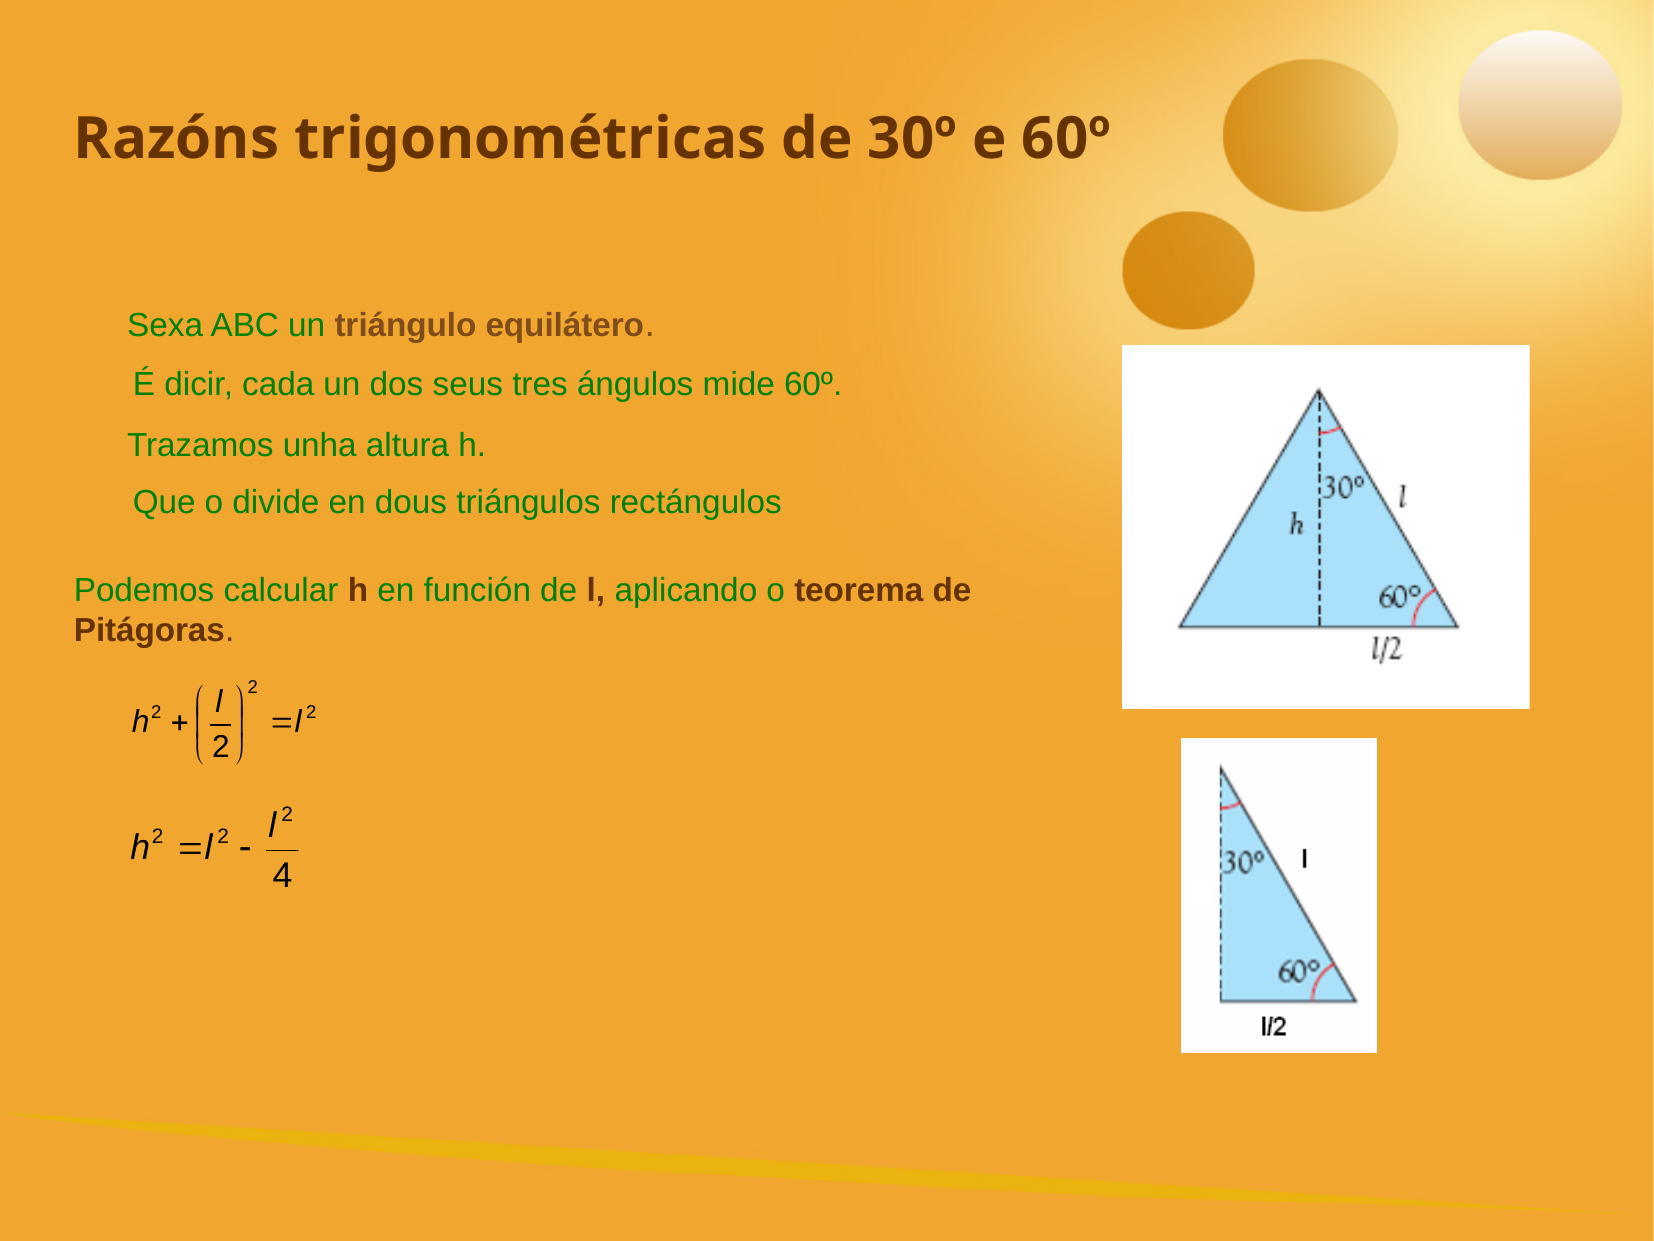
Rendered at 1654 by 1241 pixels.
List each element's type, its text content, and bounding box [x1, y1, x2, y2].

text_box Sexa ABC un triángulo equilátero. [112, 290, 775, 352]
text_box Que o divide en dous triángulos rectángulos [118, 472, 886, 528]
chart [127, 672, 324, 770]
picture [0, 0, 1654, 1241]
text_box Podemos calcular h en función de l, aplicando o teorema de Pitágoras. [58, 560, 1123, 657]
text_box É dicir, cada un dos seus tres ángulos mide 60º. [118, 354, 875, 410]
chart [125, 797, 307, 896]
text_box Razóns trigonométricas de 30º e 60º [59, 88, 1388, 185]
text_box Trazamos unha altura h. [112, 415, 763, 472]
